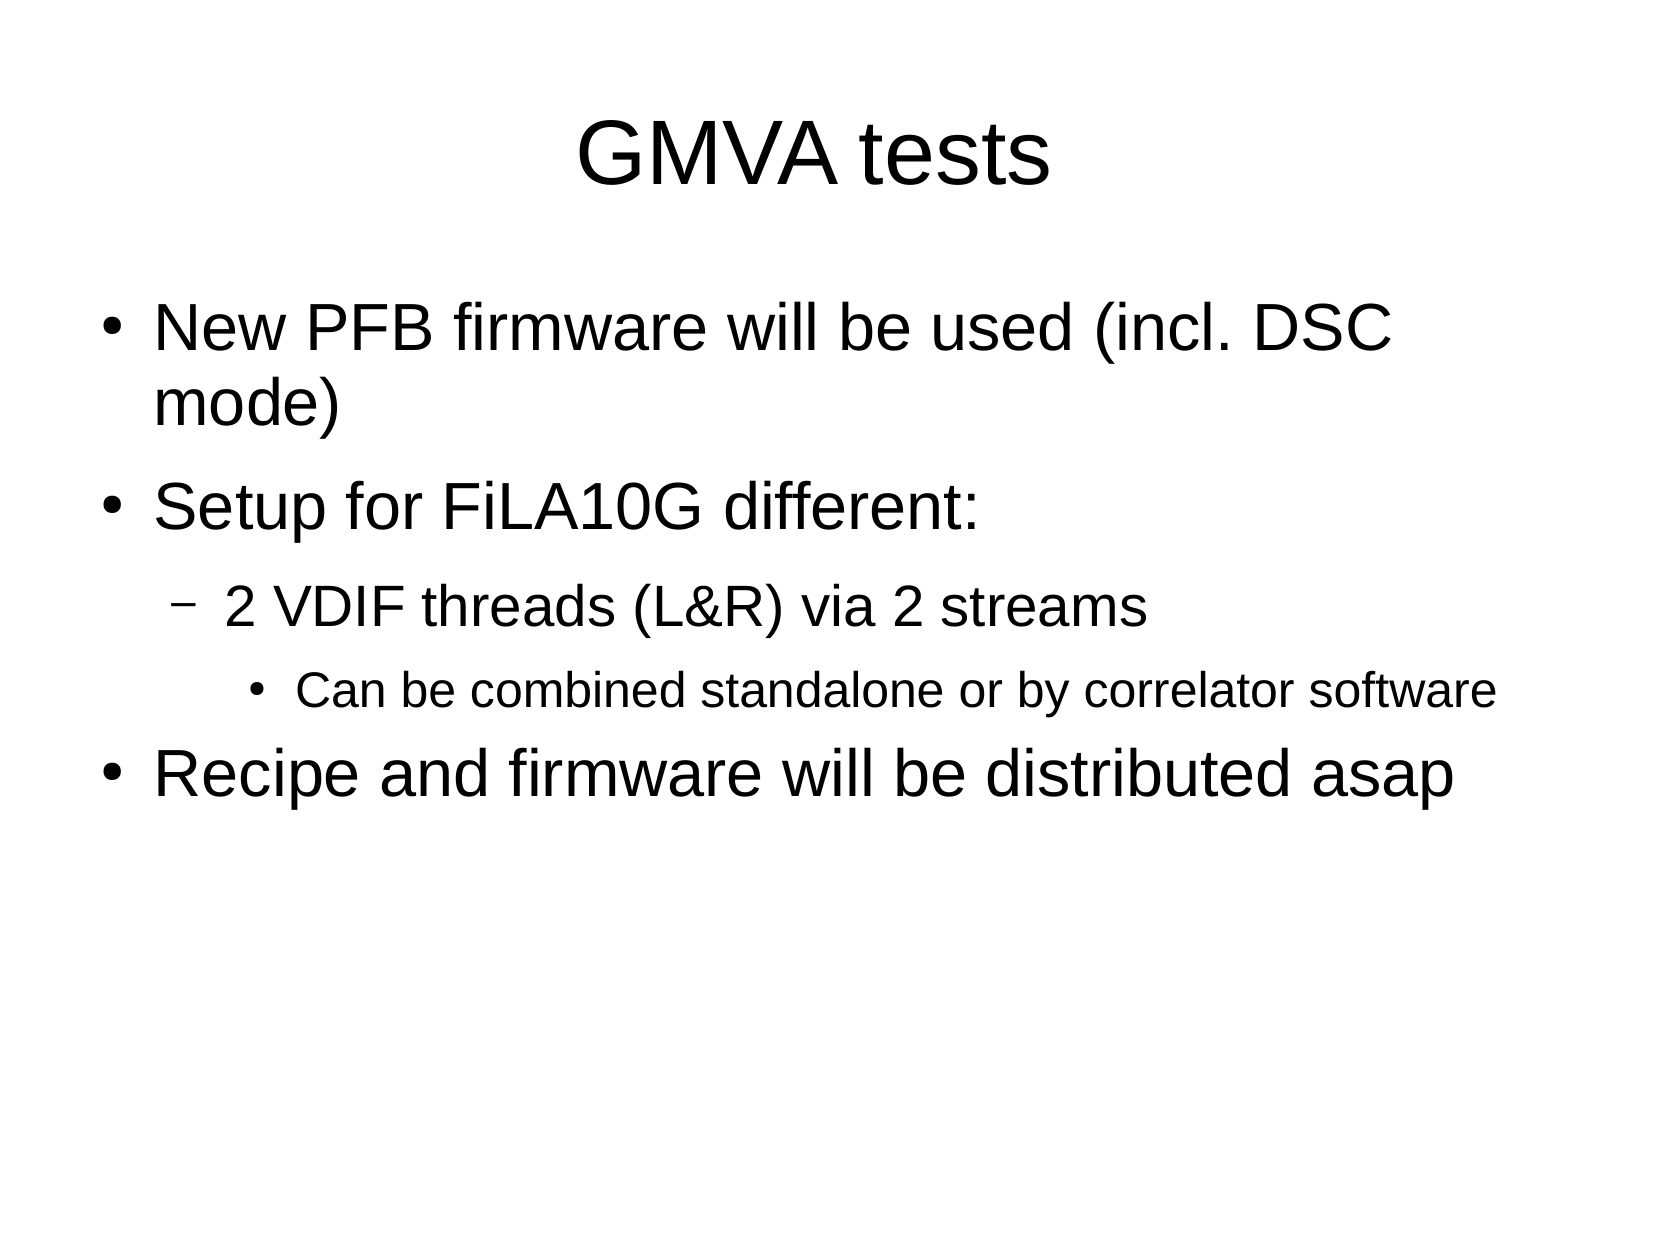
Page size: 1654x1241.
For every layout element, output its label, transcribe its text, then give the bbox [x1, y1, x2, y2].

title GMVA tests [82, 49, 1571, 257]
list New PFB firmware will be used (incl. DSC mode) Setup for FiLA10G different: 2 VDIF threads (L&R) via 2 streams Can be combined standalone or by correlator software Recipe and firmware will be distributed asap [82, 290, 1571, 1109]
